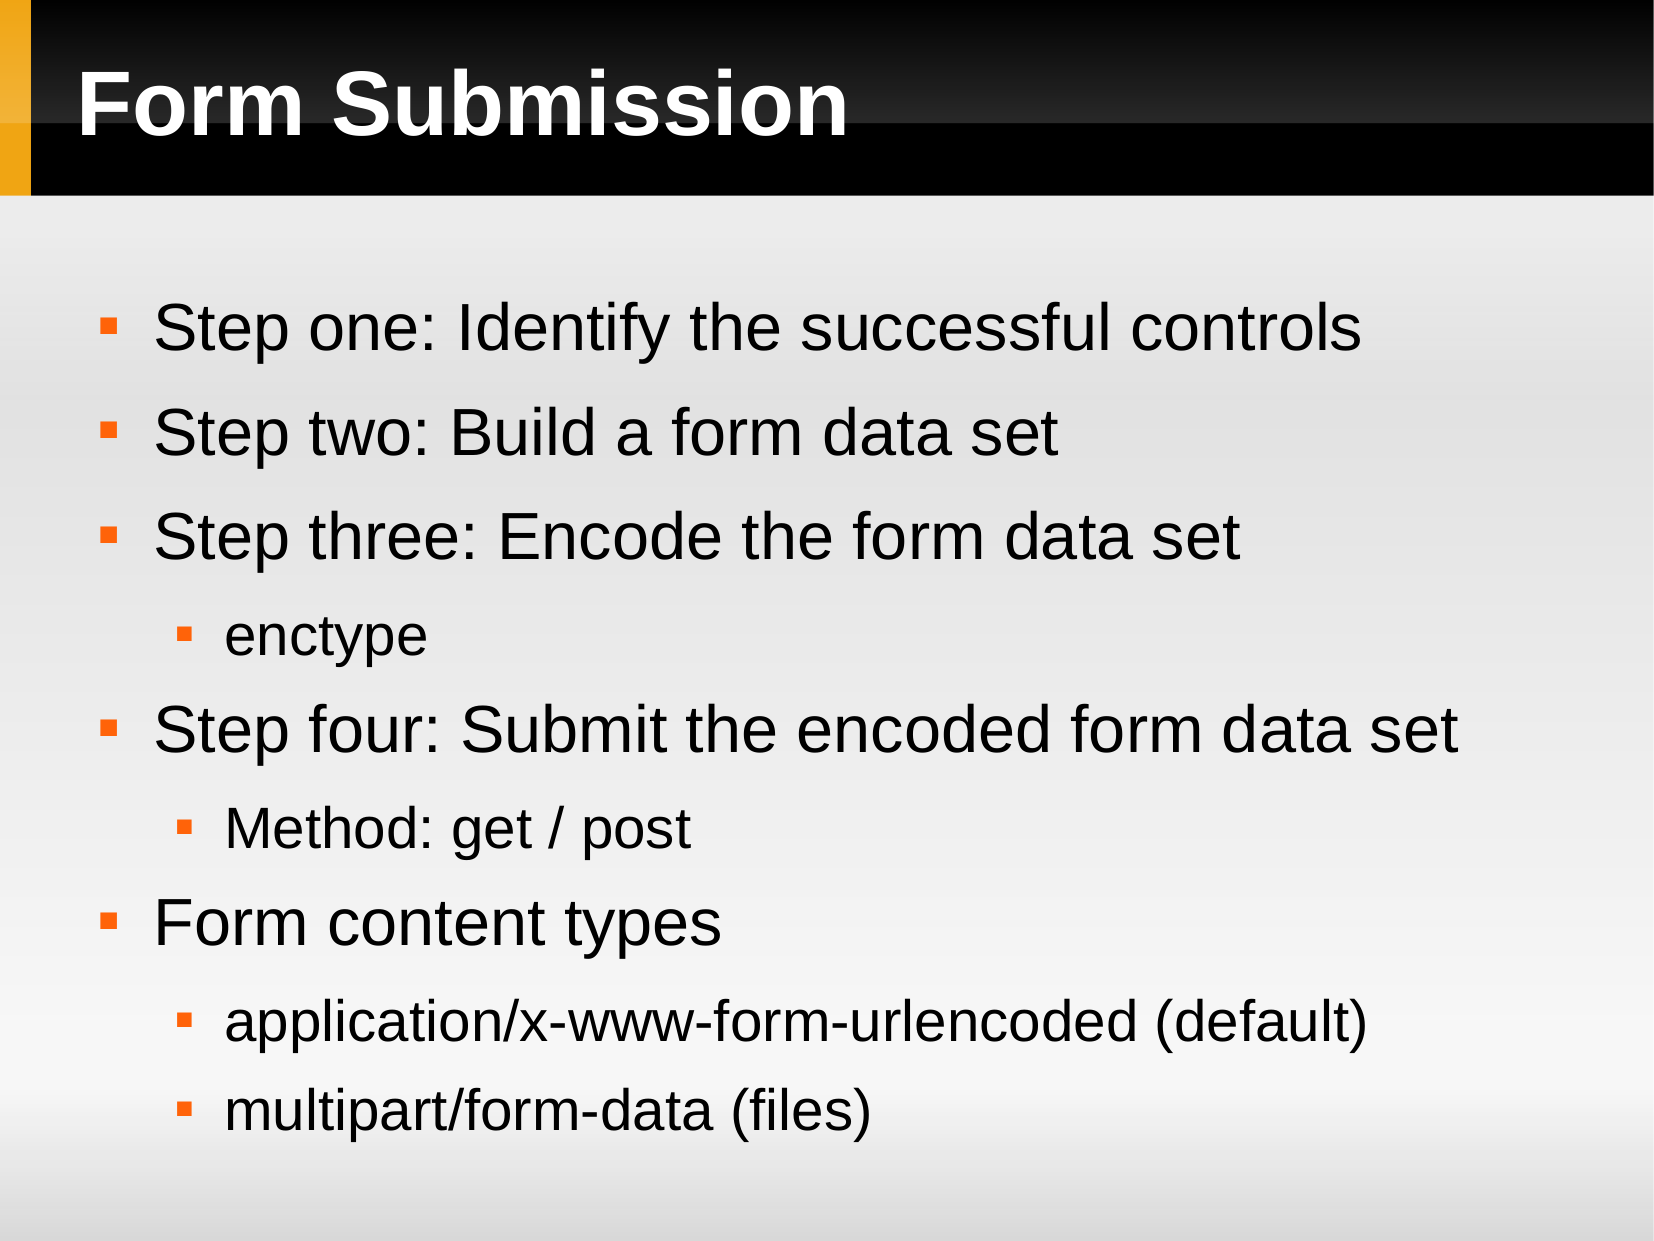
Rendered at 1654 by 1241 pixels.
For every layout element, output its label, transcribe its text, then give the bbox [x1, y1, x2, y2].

title Form Submission [76, 0, 1565, 208]
list Step one: Identify the successful controls Step two: Build a form data set Step three: Encode the form data set enctype Step four: Submit the encoded form data set Method: get / post Form content types application/x-www-form-urlencoded (default) multipart/form-data (files) [82, 290, 1571, 1143]
picture [0, 0, 1654, 1241]
